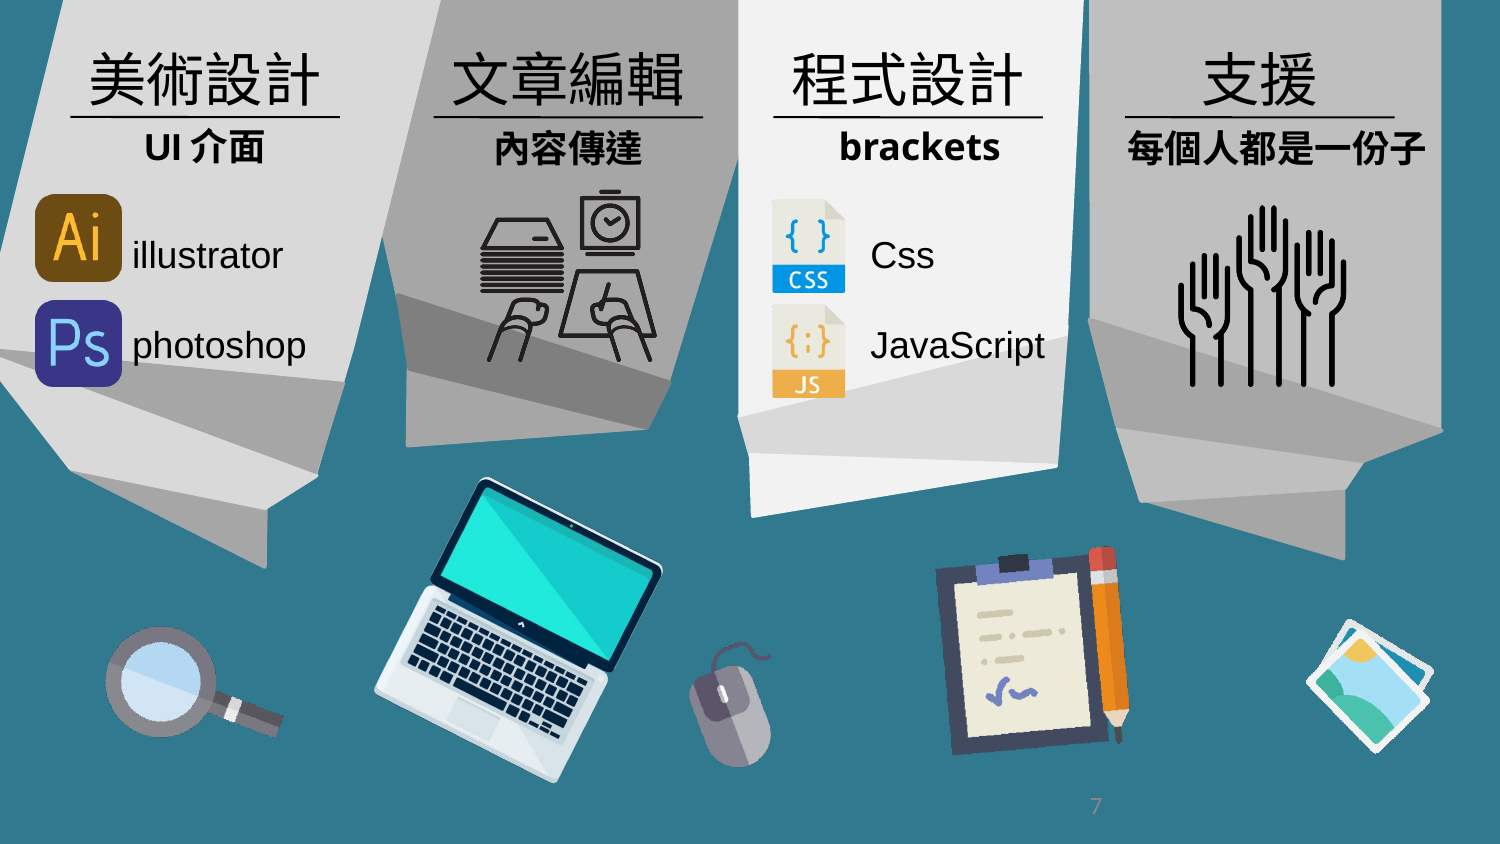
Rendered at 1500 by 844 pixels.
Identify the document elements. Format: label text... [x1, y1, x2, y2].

text_box [1089, 178, 1442, 559]
text_box Css JavaScript [855, 223, 1126, 376]
picture [35, 300, 122, 387]
picture [1288, 594, 1454, 760]
picture [35, 194, 122, 282]
text_box 每個人都是一份子 [1089, 117, 1465, 178]
text_box UI介面 [58, 115, 352, 176]
picture [664, 628, 816, 781]
text_box 文章編輯 [411, 35, 727, 121]
picture [1171, 205, 1353, 387]
picture [761, 304, 856, 398]
picture [354, 464, 684, 794]
text_box illustrator photoshop [117, 223, 387, 376]
text_box brackets [785, 115, 1055, 176]
text_box 美術設計 [46, 35, 364, 121]
picture [87, 592, 290, 794]
text_box [0, 0, 1084, 567]
text_box 7 [1074, 782, 1426, 828]
text_box 內容傳達 [421, 117, 715, 178]
picture [789, 272, 800, 288]
picture [818, 268, 827, 288]
text_box 支援 [1101, 35, 1418, 117]
text_box [1089, 0, 1442, 117]
picture [926, 544, 1140, 759]
picture [805, 269, 815, 288]
picture [480, 187, 657, 364]
text_box 程式設計 [750, 35, 1067, 121]
picture [761, 199, 856, 293]
